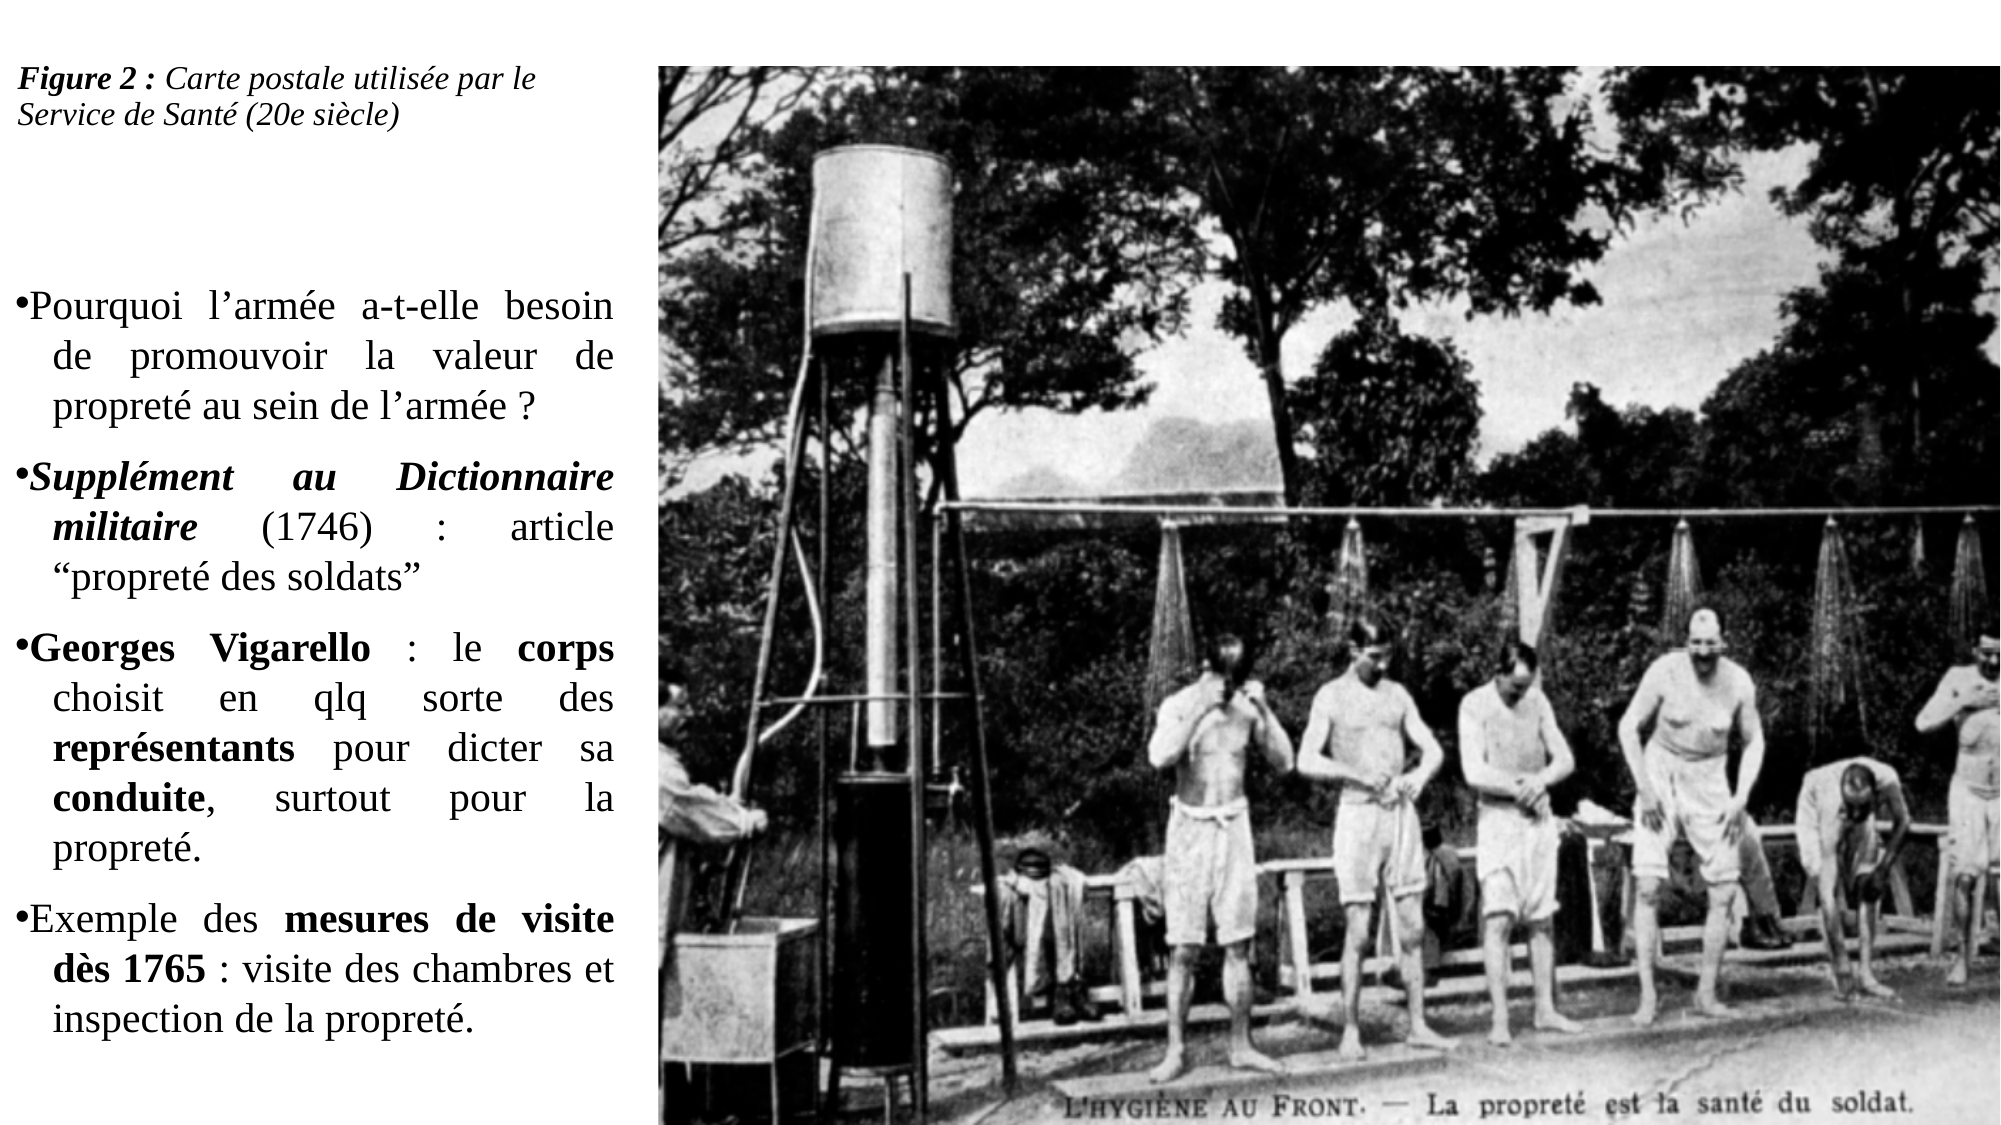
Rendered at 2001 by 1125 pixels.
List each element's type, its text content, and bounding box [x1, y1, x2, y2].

title Figure 2 : Carte postale utilisée par le Service de Santé (20e siècle) [2, 0, 630, 194]
picture [658, 66, 2000, 1125]
list Pourquoi l’armée a-t-elle besoin de promouvoir la valeur de propreté au sein de l’armée ? Supplément au Dictionnaire militaire (1746) : article “propreté des soldats” Georges Vigarello : le corps choisit en qlq sorte des représentants pour dicter sa conduite, surtout pour la propreté. Exemple des mesures de visite dès 1765 : visite des chambres et inspection de la propreté. [0, 270, 630, 1125]
